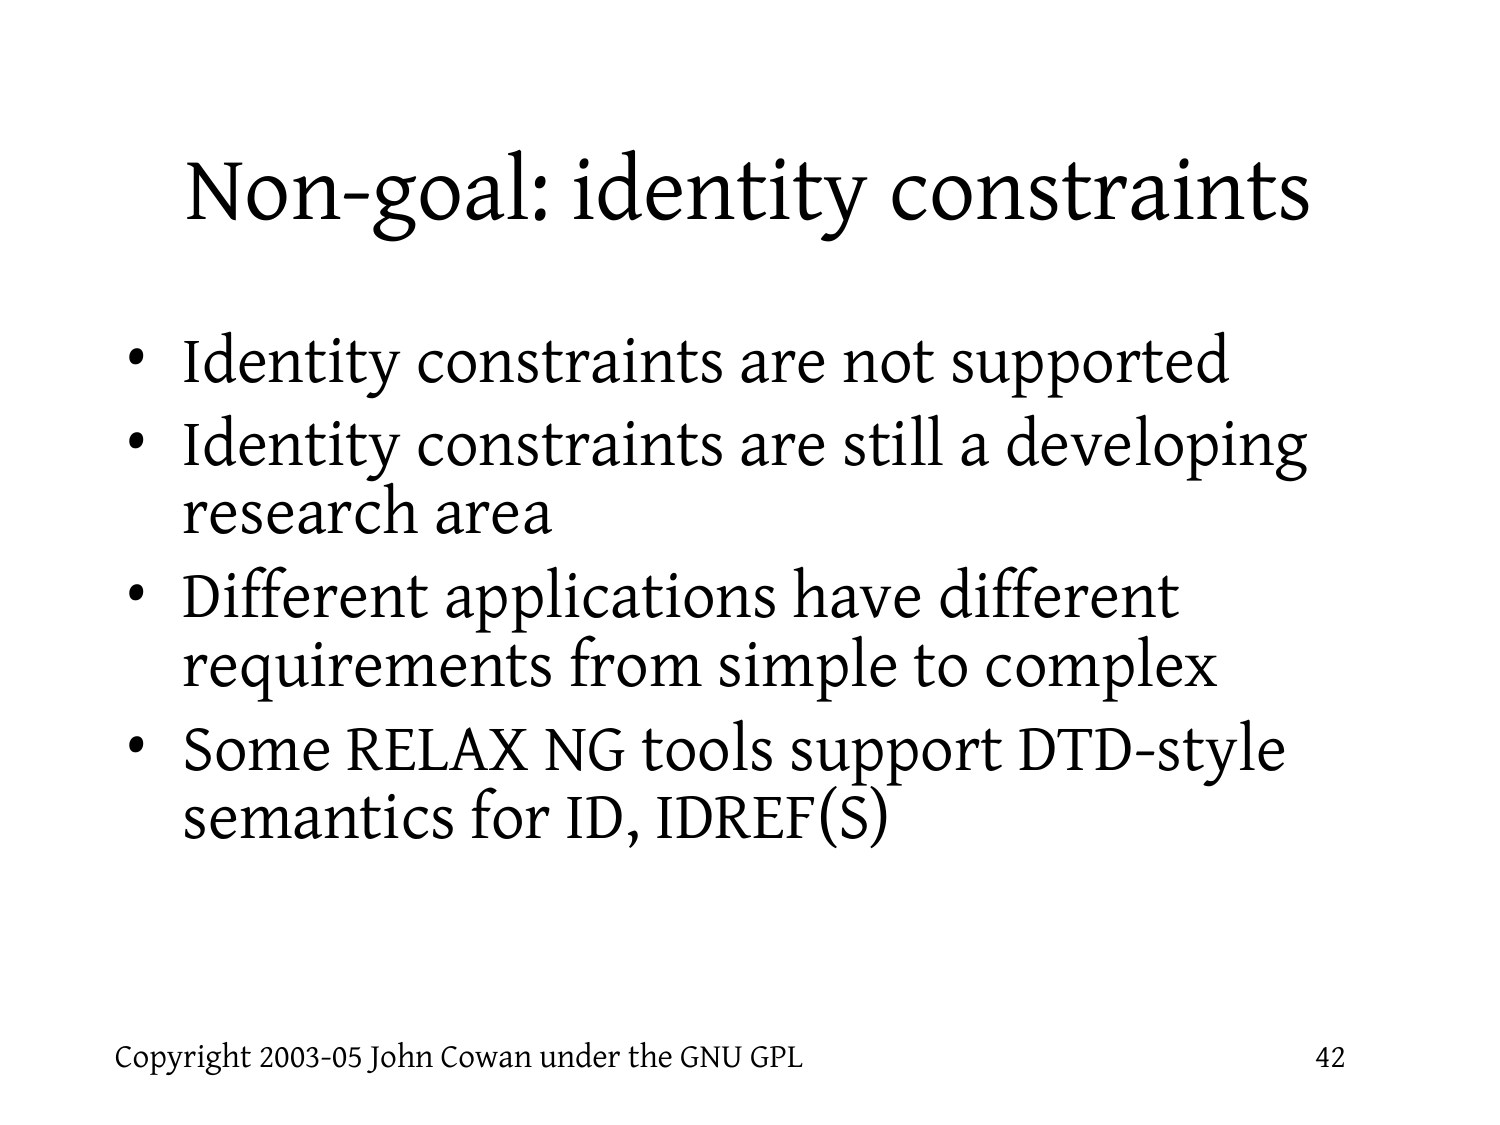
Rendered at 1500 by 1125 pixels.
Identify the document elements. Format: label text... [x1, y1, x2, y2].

list Identity constraints are not supported Identity constraints are still a developing research area Different applications have different requirements from simple to complex Some RELAX NG tools support DTD-style semantics for ID, IDREF(S) [112, 324, 1388, 1000]
title Non-goal: identity constraints [112, 99, 1388, 288]
